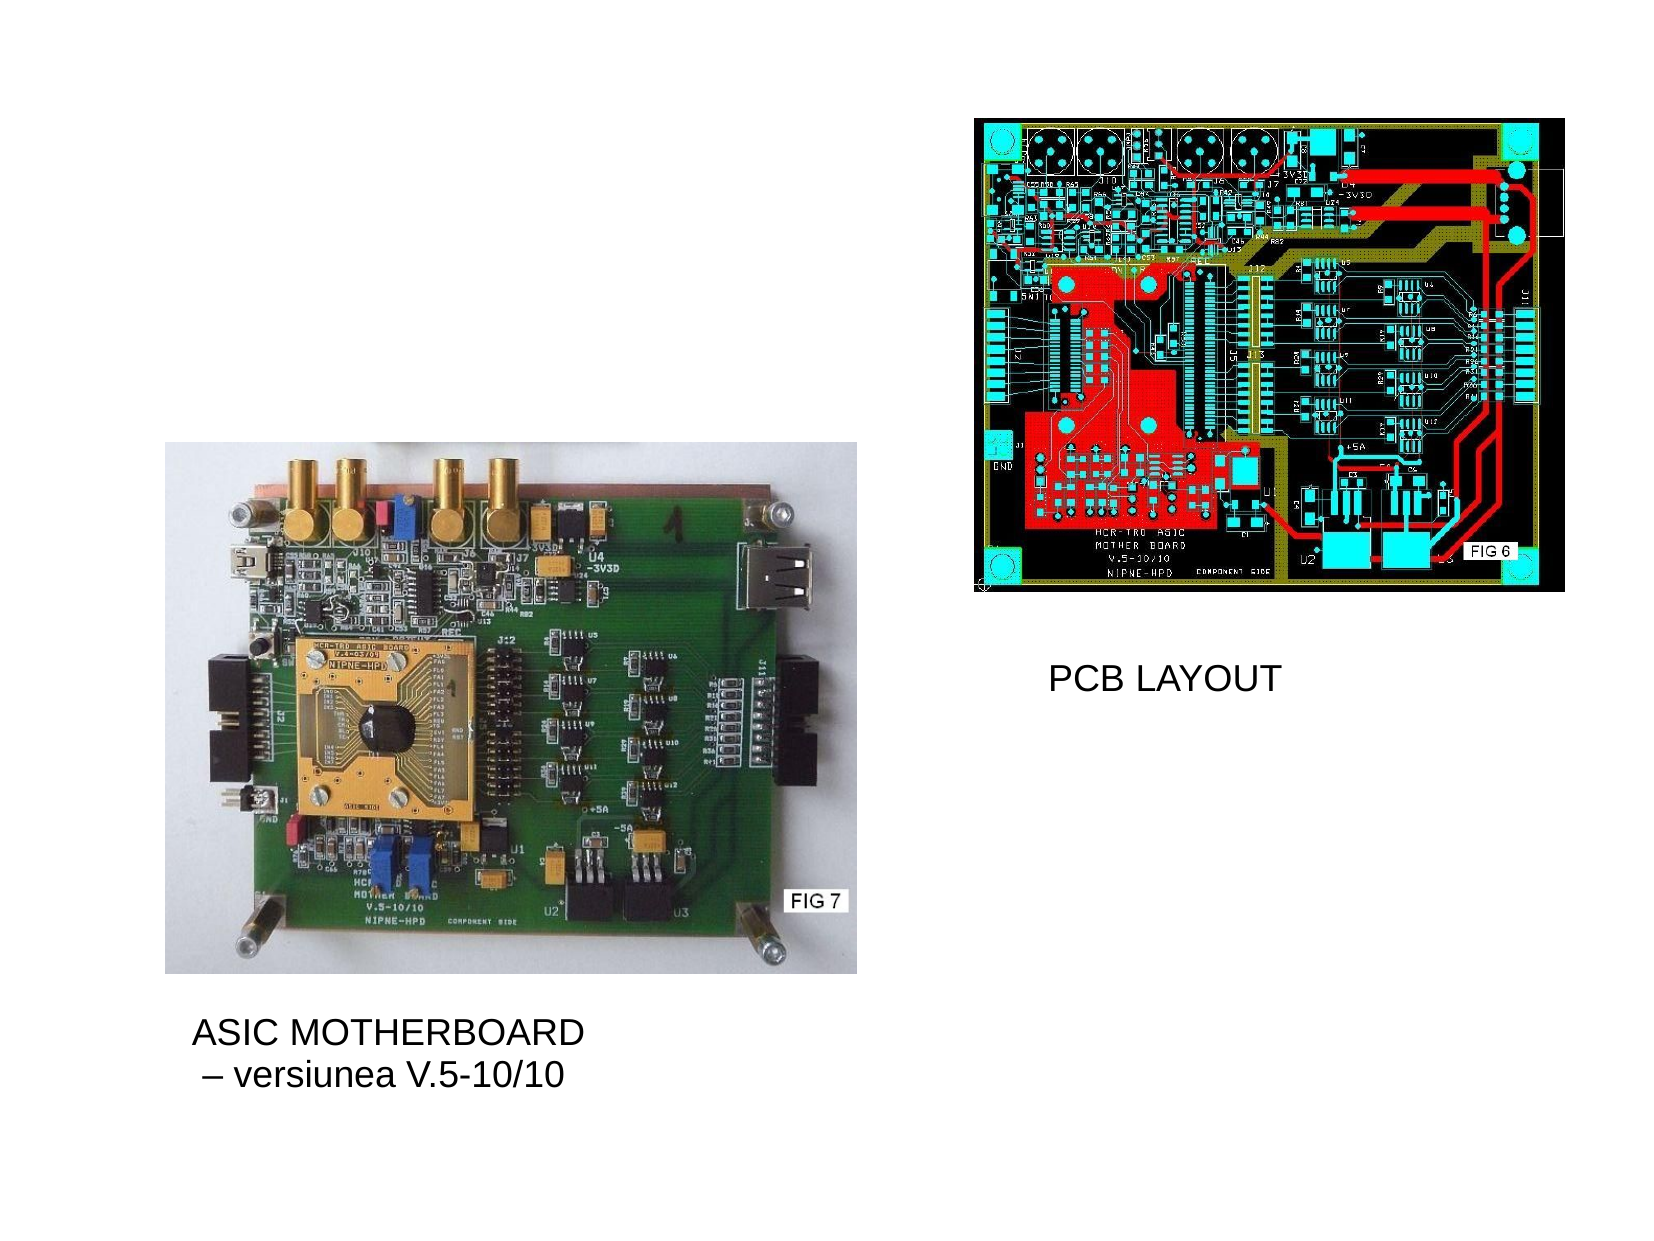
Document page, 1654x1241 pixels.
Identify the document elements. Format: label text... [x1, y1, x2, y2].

picture [974, 118, 1565, 592]
picture [165, 442, 857, 974]
text_box ASIC MOTHERBOARD – versiunea V.5-10/10 [177, 1003, 857, 1103]
text_box PCB LAYOUT [1033, 649, 1447, 707]
